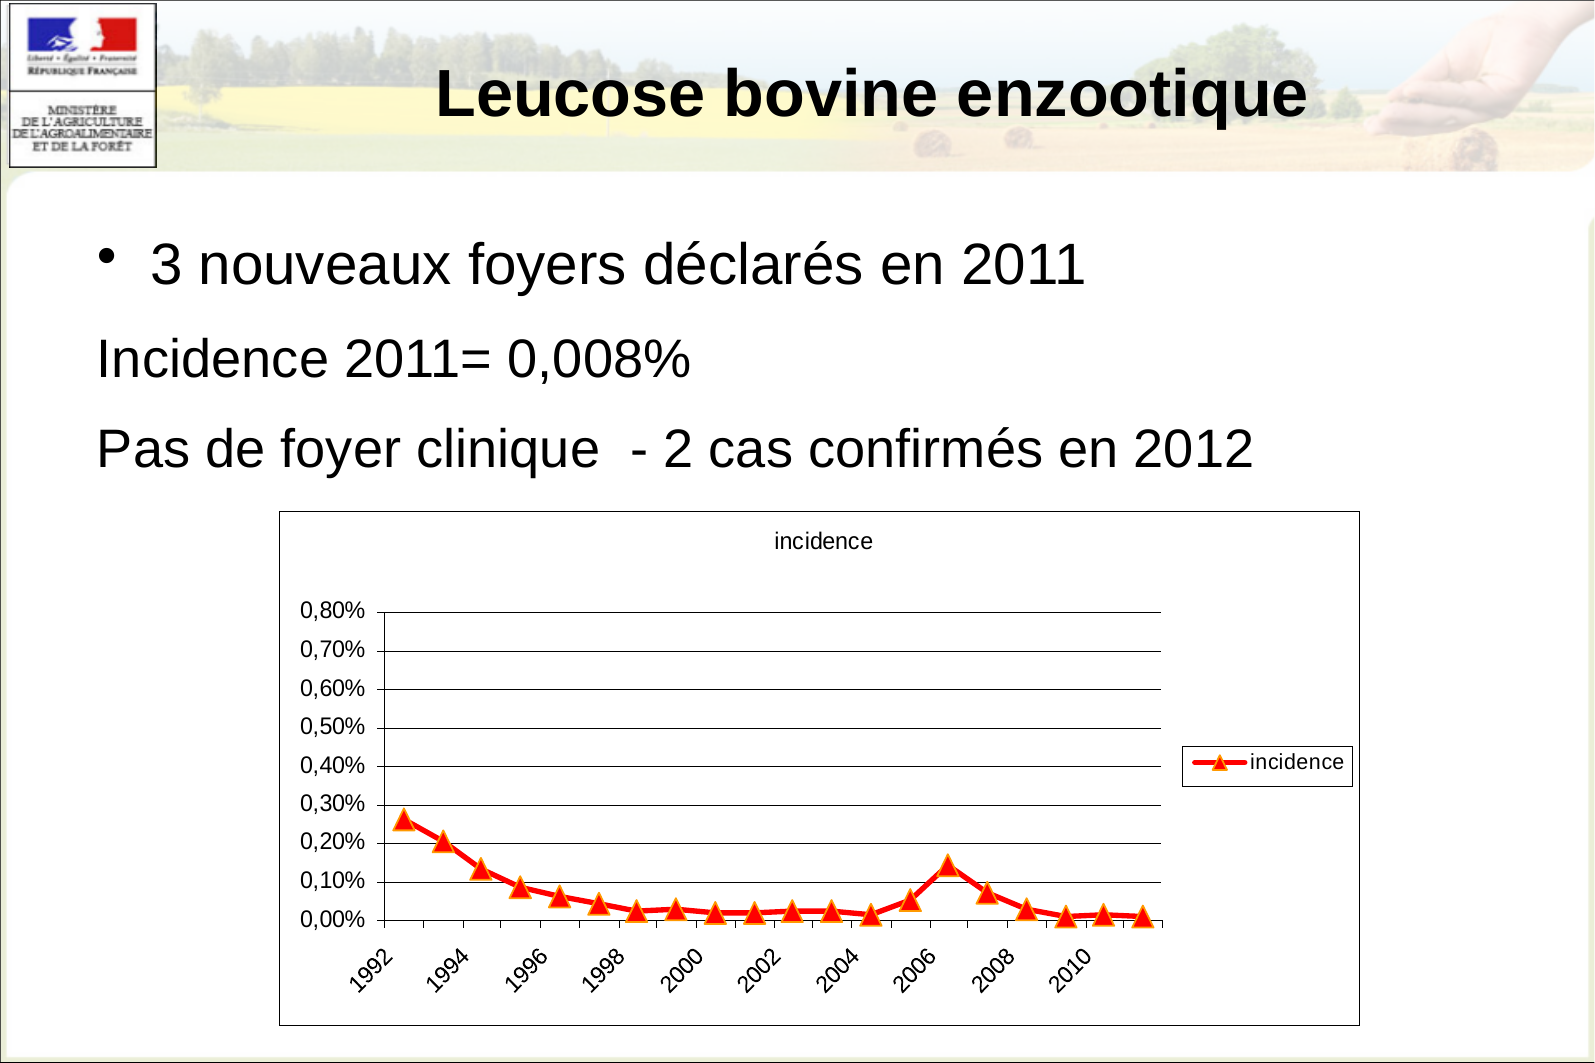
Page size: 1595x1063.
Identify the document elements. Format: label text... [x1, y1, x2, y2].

list 3 nouveaux foyers déclarés en 2011 Incidence 2011= 0,008% Pas de foyer clinique - 2 cas confirmés en 2012 [79, 220, 1515, 923]
chart [269, 502, 1369, 1033]
picture [9, 3, 154, 168]
title Leucose bovine enzootique [154, 3, 1590, 182]
